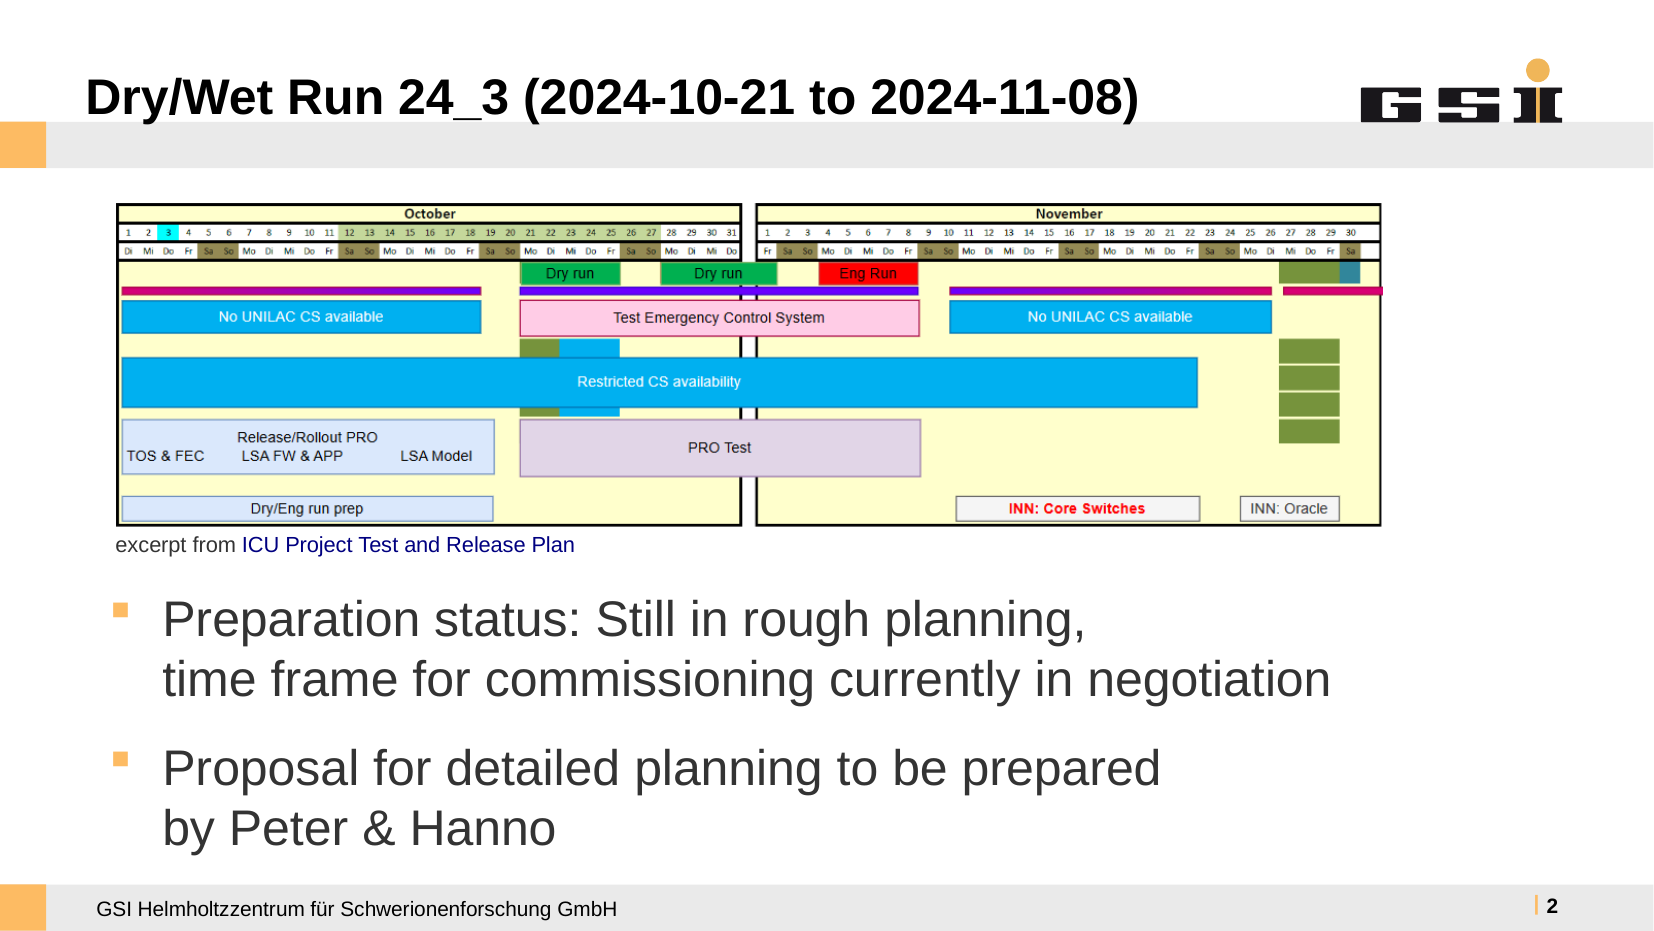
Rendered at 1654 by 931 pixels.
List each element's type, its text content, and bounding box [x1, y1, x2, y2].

list excerpt from ICU Project Test and Release Plan Preparation status: Still in rough planning, time frame for commissioning currently in negotiation Proposal for detailed planning to be prepared by Peter & Hanno [76, 196, 1562, 862]
picture [1359, 56, 1564, 125]
title Dry/Wet Run 24_3 (2024-10-21 to 2024-11-08) [70, 55, 1212, 132]
picture [115, 202, 1383, 528]
